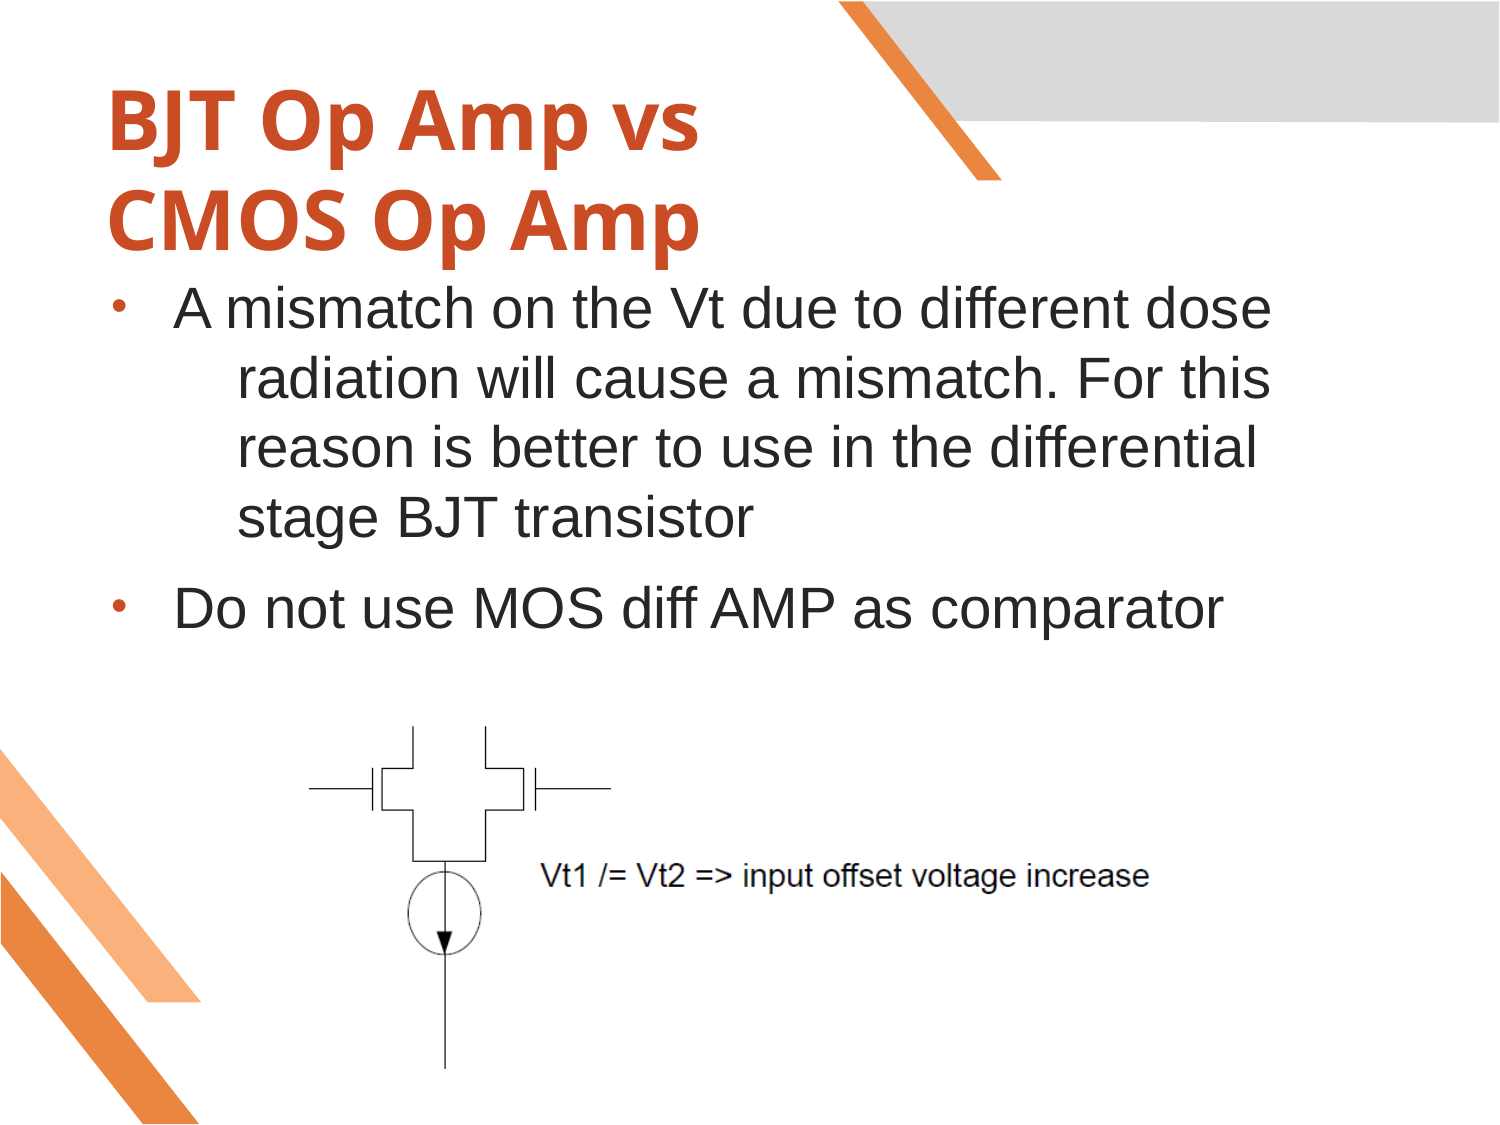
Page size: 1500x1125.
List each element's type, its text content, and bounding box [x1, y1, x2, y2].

list A mismatch on the Vt due to different dose radiation will cause a mismatch. For this reason is better to use in the differential stage BJT transistor Do not use MOS diff AMP as comparator [75, 262, 1426, 1013]
title BJT Op Amp vs CMOS Op Amp [75, 59, 876, 192]
picture [265, 712, 1188, 1081]
